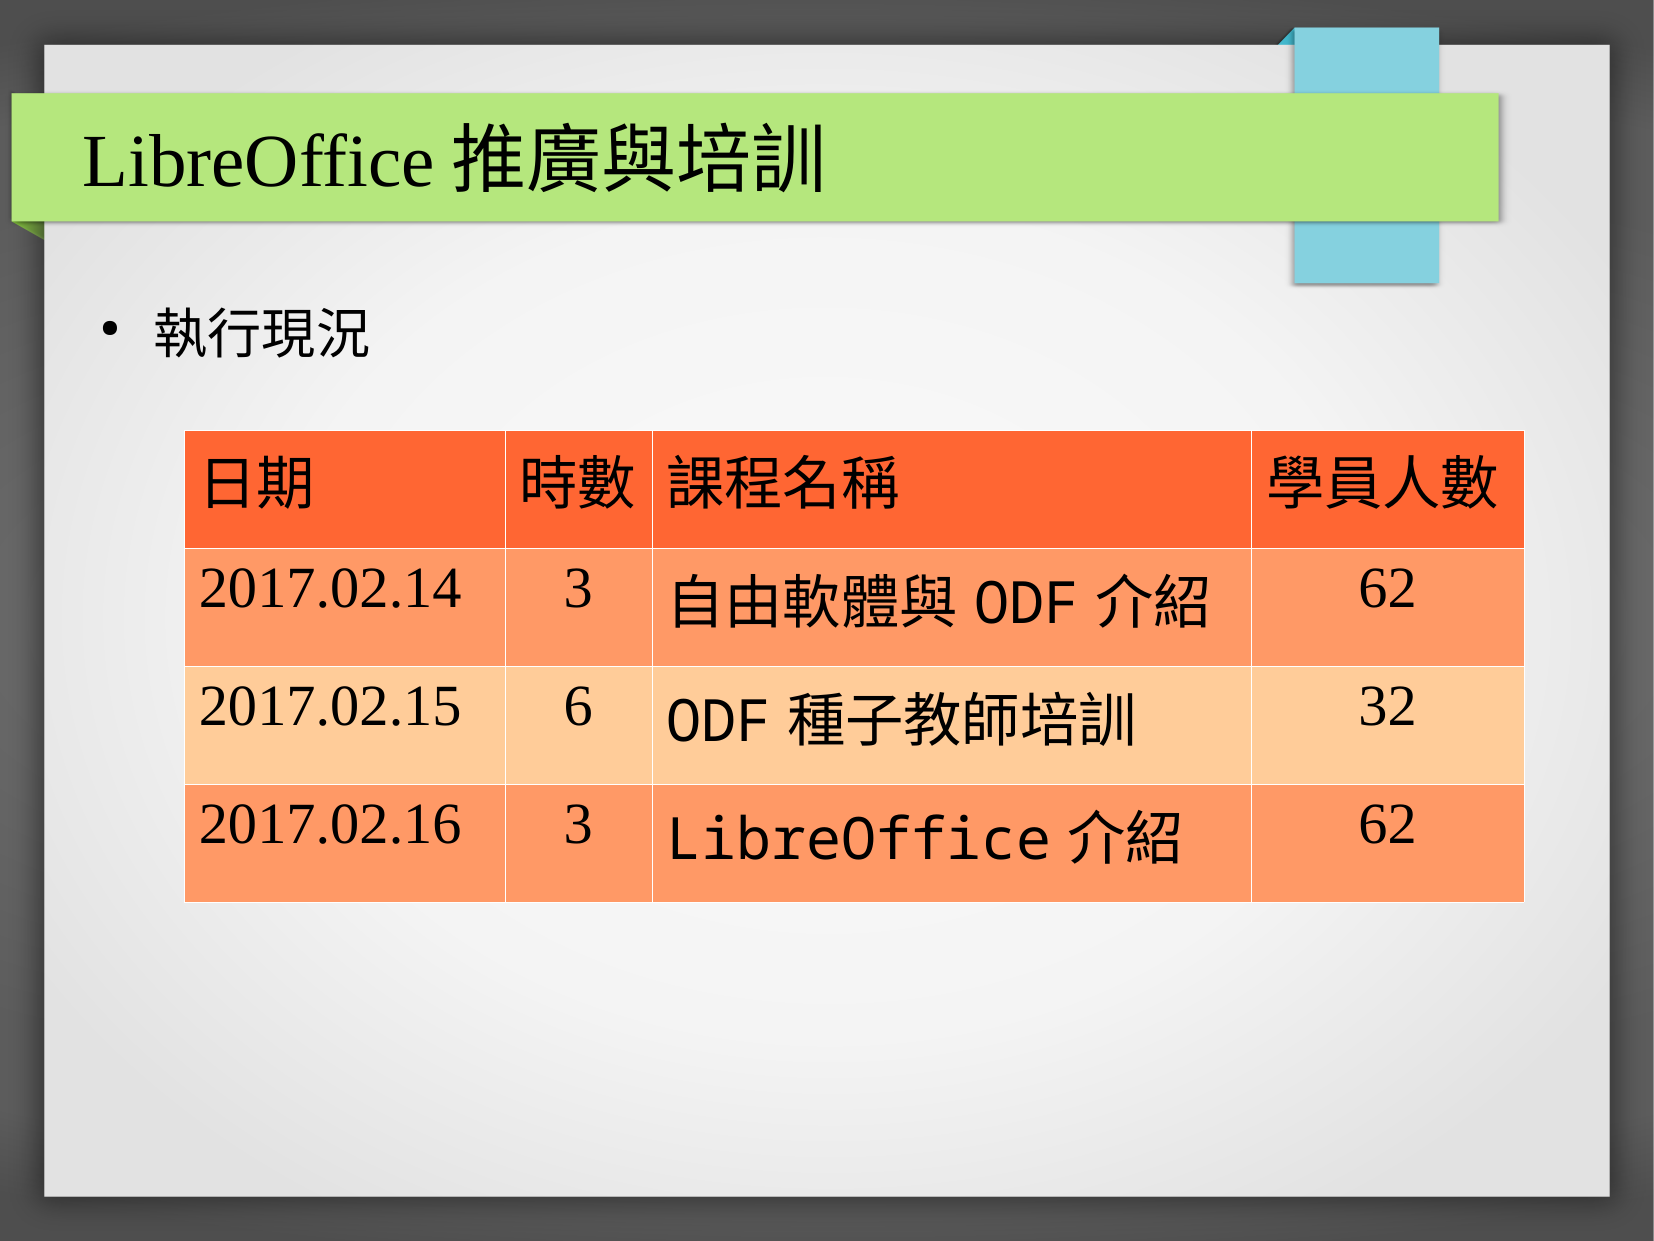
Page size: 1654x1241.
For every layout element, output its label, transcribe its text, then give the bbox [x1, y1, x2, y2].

table_cell 3 [506, 549, 652, 666]
table_cell 6 [506, 667, 652, 784]
table_cell 62 [1252, 549, 1524, 666]
title LibreOffice推廣與培訓 [82, 94, 1264, 213]
table_header 時數 [506, 431, 652, 548]
picture [0, 0, 1654, 1241]
table_cell 3 [506, 785, 652, 902]
table_cell 自由軟體與ODF介紹 [653, 549, 1251, 666]
table_cell 2017.02.15 [185, 667, 505, 784]
table_cell 32 [1252, 667, 1524, 784]
table_header 課程名稱 [653, 431, 1251, 548]
table_header 日期 [185, 431, 505, 548]
table_cell LibreOffice介紹 [653, 785, 1251, 902]
table_cell 2017.02.14 [185, 549, 505, 666]
list 執行現況 [82, 290, 1571, 426]
table_cell 62 [1252, 785, 1524, 902]
table_cell 2017.02.16 [185, 785, 505, 902]
table_header 學員人數 [1252, 431, 1524, 548]
table_cell ODF種子教師培訓 [653, 667, 1251, 784]
